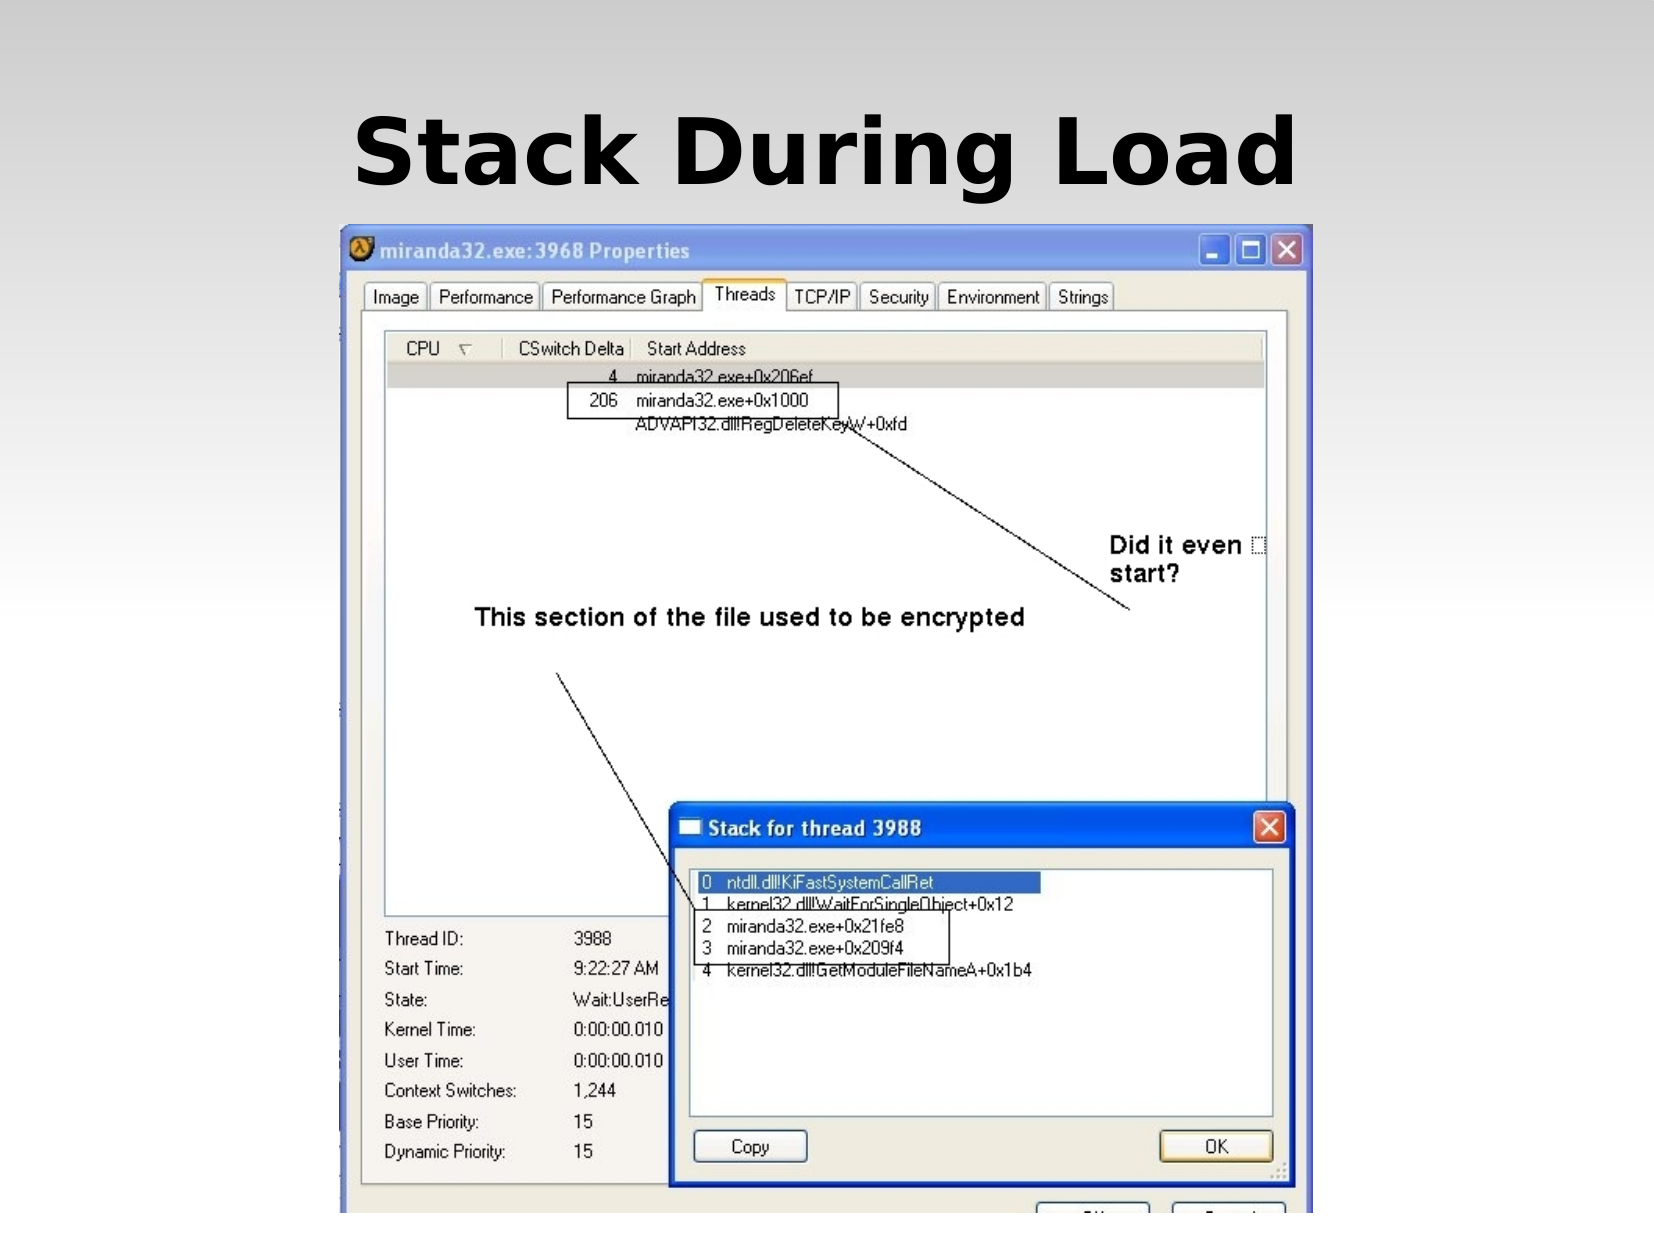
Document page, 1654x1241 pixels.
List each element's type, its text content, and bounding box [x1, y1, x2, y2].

picture [339, 224, 1313, 1213]
title Stack During Load [82, 56, 1571, 250]
